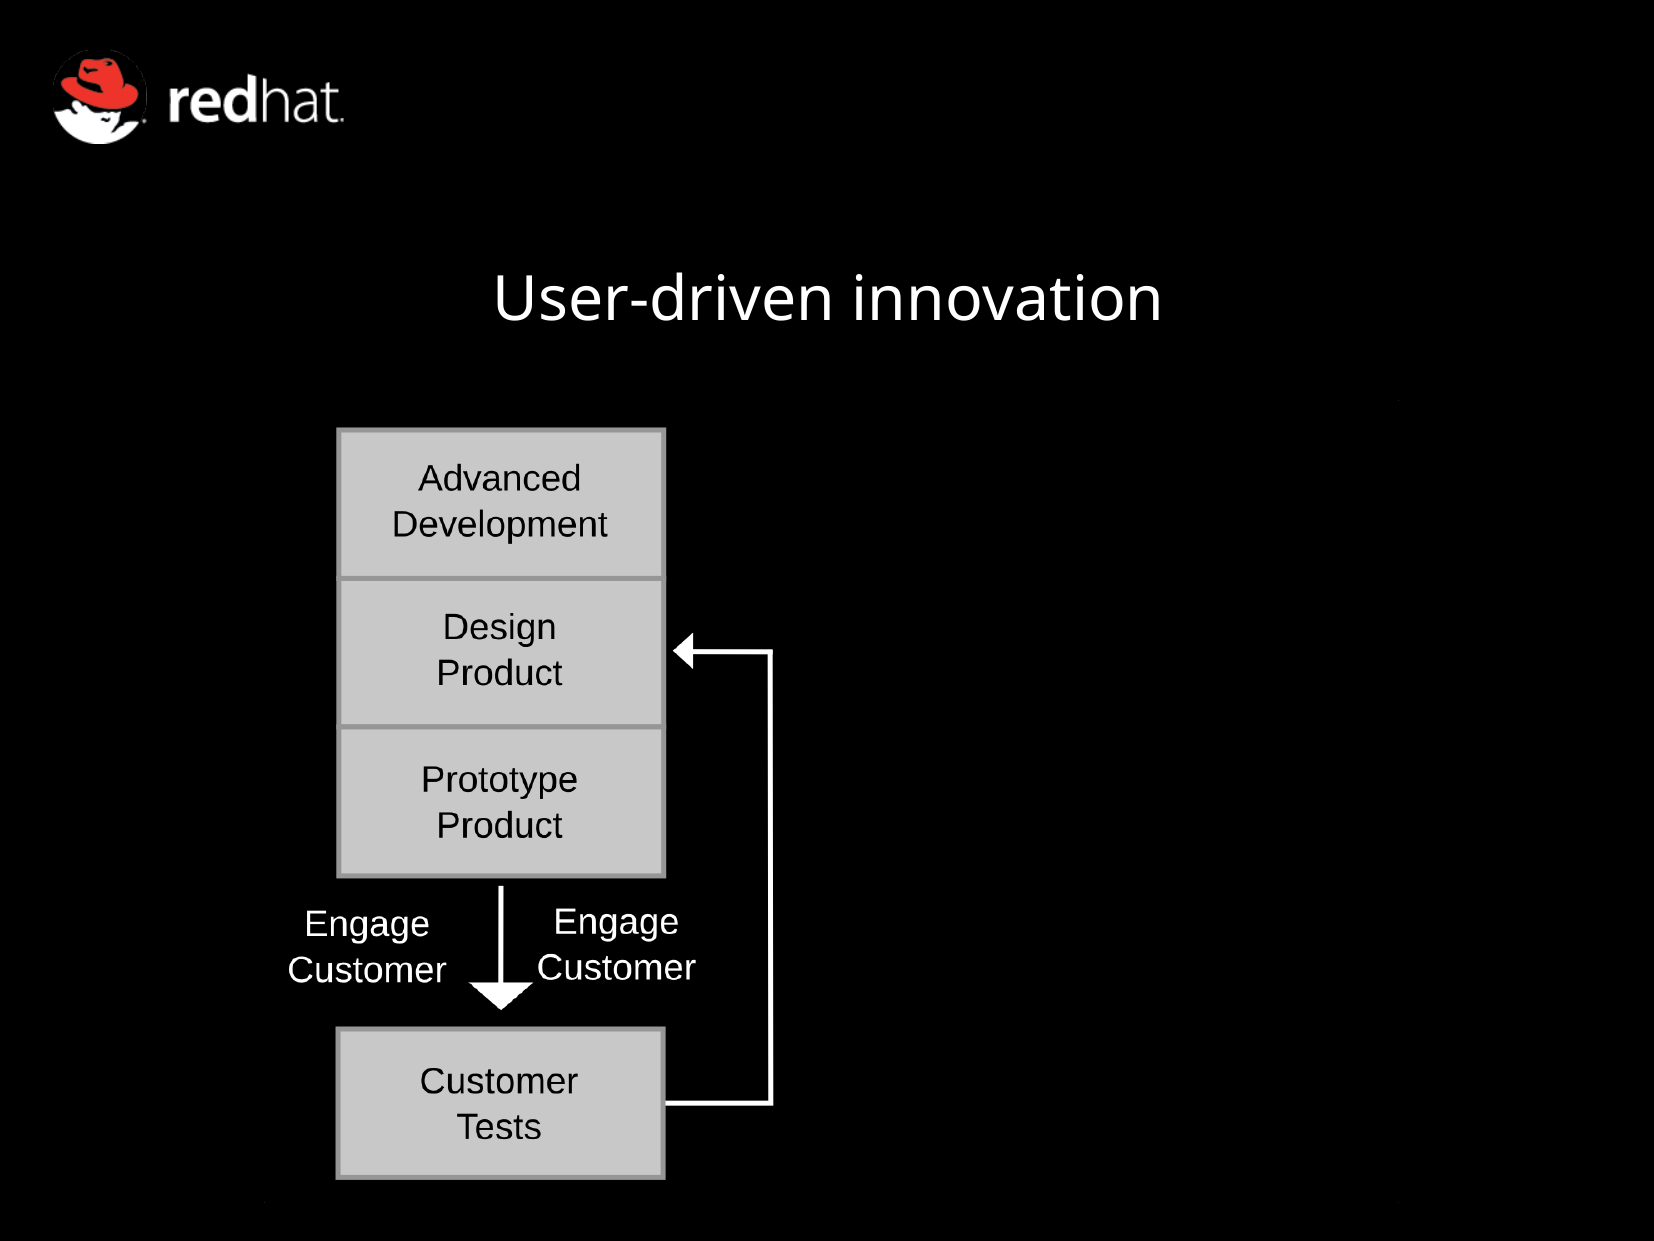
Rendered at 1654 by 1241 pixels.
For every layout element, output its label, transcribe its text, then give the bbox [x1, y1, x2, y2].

picture [263, 399, 1399, 1203]
picture [52, 49, 345, 144]
text_box User-driven innovation [202, 253, 1456, 406]
